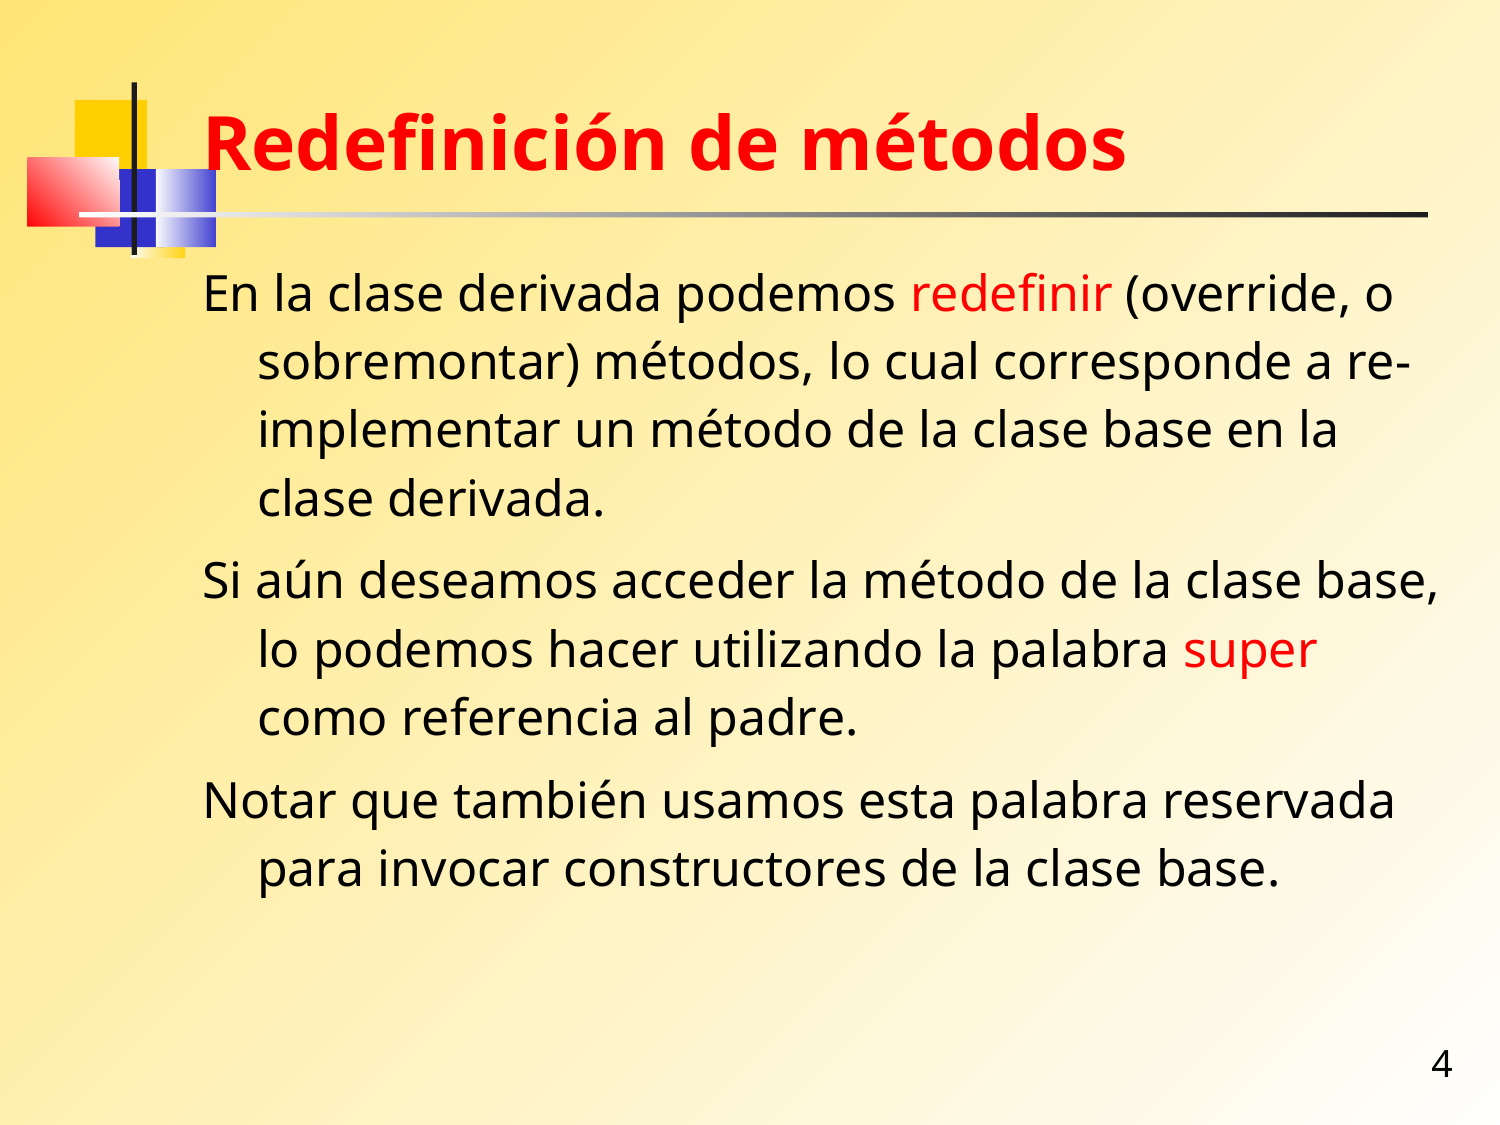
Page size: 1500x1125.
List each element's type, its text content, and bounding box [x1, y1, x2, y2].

title Redefinición de métodos [187, 37, 1466, 201]
list En la clase derivada podemos redefinir (override, o sobremontar) métodos, lo cual corresponde a re-implementar un método de la clase base en la clase derivada. Si aún deseamos acceder la método de la clase base, lo podemos hacer utilizando la palabra super como referencia al padre. Notar que también usamos esta palabra reservada para invocar constructores de la clase base. [187, 249, 1463, 1013]
